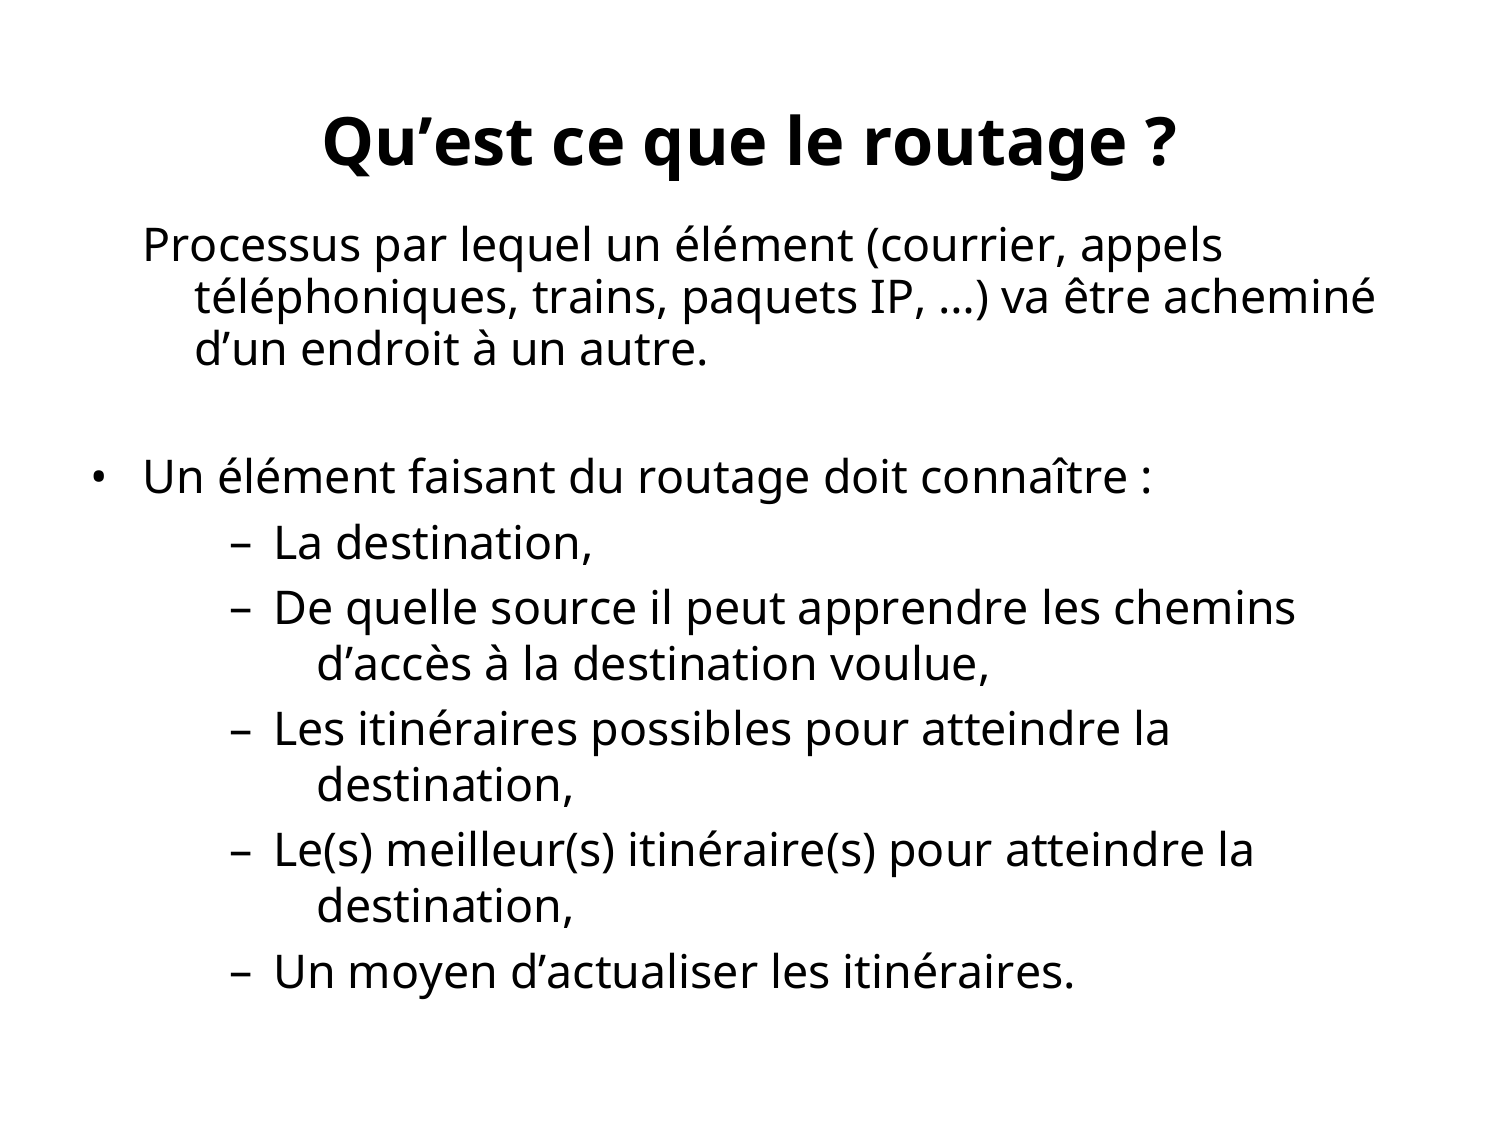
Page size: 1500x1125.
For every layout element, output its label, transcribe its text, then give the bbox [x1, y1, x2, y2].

list Processus par lequel un élément (courrier, appels téléphoniques, trains, paquets IP, …) va être acheminé d’un endroit à un autre. Un élément faisant du routage doit connaître : La destination, De quelle source il peut apprendre les chemins d’accès à la destination voulue, Les itinéraires possibles pour atteindre la destination, Le(s) meilleur(s) itinéraire(s) pour atteindre la destination, Un moyen d’actualiser les itinéraires. [75, 212, 1426, 1005]
title Qu’est ce que le routage ? [75, 45, 1426, 212]
